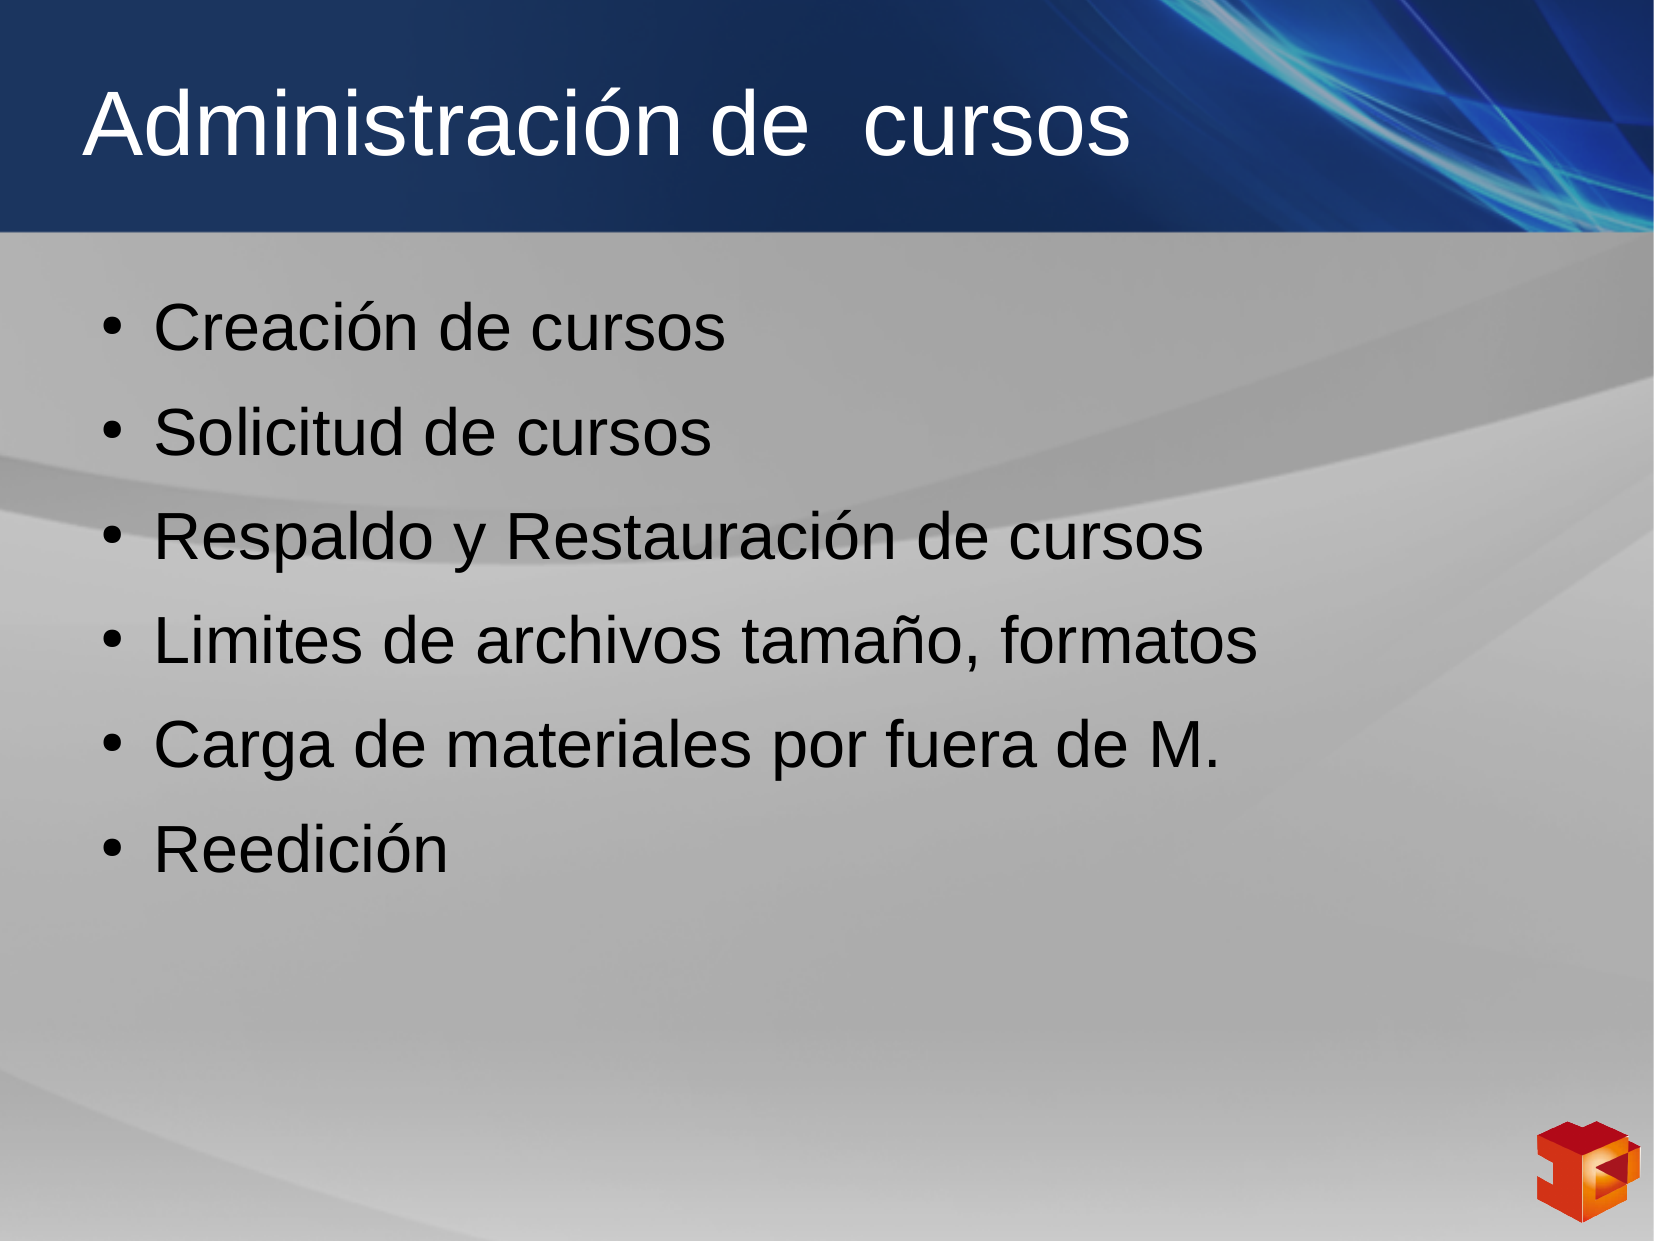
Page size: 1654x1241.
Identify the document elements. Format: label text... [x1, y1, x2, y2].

title Administración de cursos [82, 19, 1571, 228]
list Creación de cursos Solicitud de cursos Respaldo y Restauración de cursos Limites de archivos tamaño, formatos Carga de materiales por fuera de M. Reedición [82, 290, 1571, 1109]
picture [0, 0, 1654, 1241]
